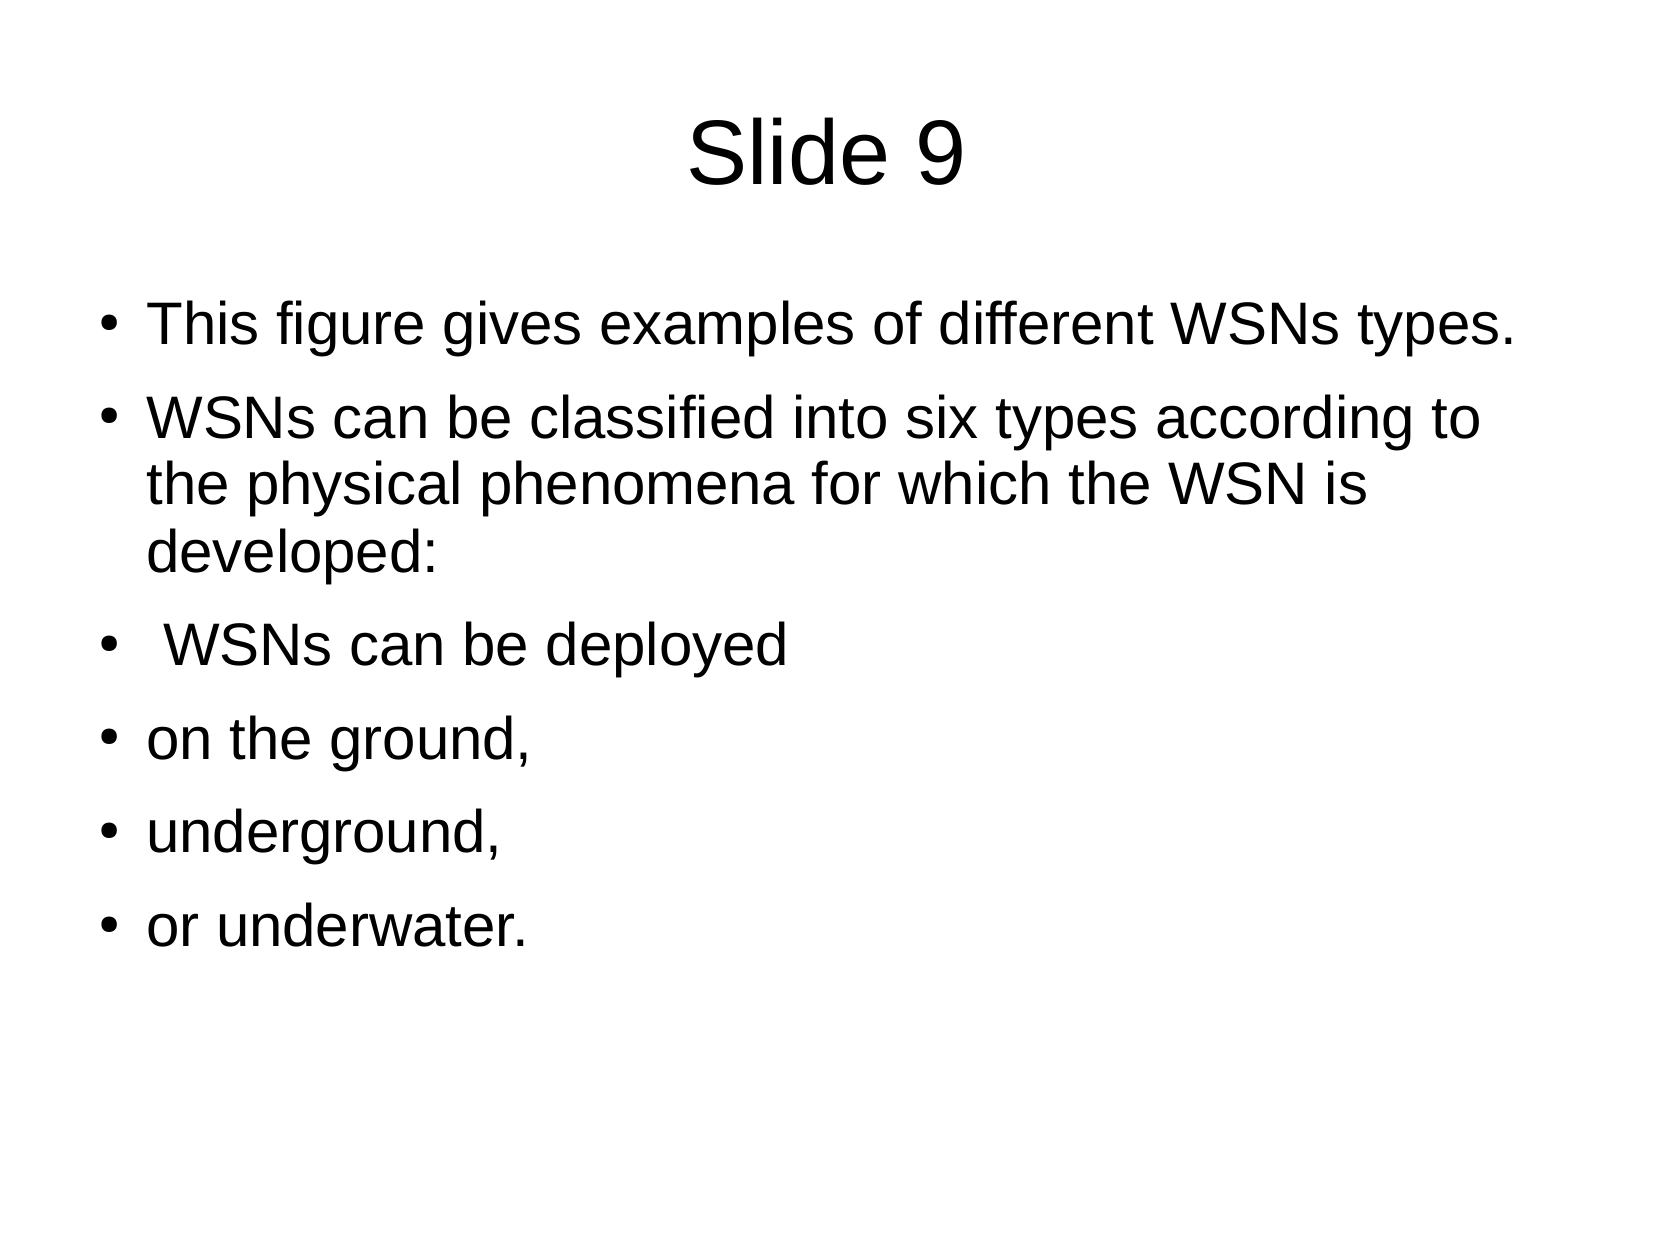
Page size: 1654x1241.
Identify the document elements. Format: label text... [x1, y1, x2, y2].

list This figure gives examples of different WSNs types. WSNs can be classified into six types according to the physical phenomena for which the WSN is developed: WSNs can be deployed on the ground, underground, or underwater. [82, 290, 1538, 1010]
title Slide 9 [82, 49, 1571, 257]
